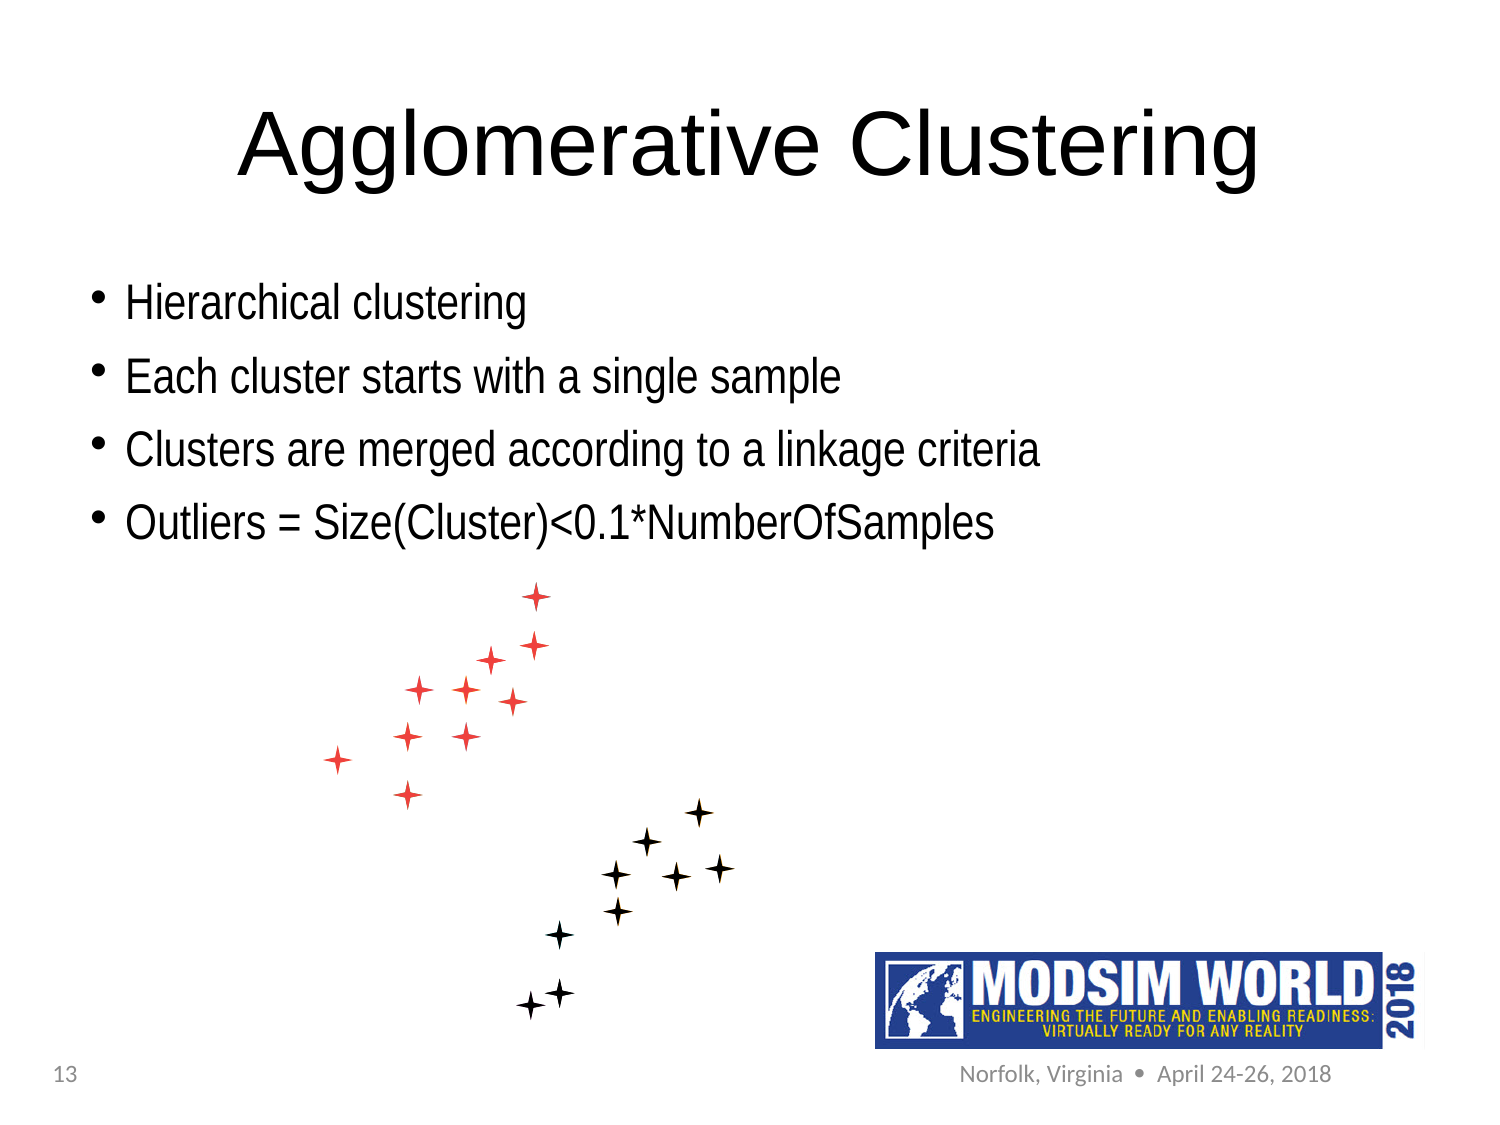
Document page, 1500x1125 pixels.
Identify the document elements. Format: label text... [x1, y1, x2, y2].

text_box [544, 920, 575, 950]
text_box Norfolk, Virginia  April 24-26, 2018 [873, 1042, 1425, 1103]
text_box [601, 860, 632, 890]
text_box [705, 854, 735, 884]
text_box [661, 861, 692, 892]
text_box [516, 990, 546, 1021]
text_box [519, 631, 550, 661]
text_box [393, 780, 423, 810]
text_box <number> [37, 1042, 388, 1103]
text_box [451, 675, 481, 705]
text_box [498, 687, 528, 717]
text_box [476, 645, 506, 676]
text_box [393, 722, 423, 752]
text_box [521, 582, 551, 612]
text_box [451, 722, 481, 752]
text_box Agglomerative Clustering [74, 45, 1425, 233]
text_box [323, 745, 353, 775]
text_box [603, 896, 634, 927]
text_box [632, 827, 663, 857]
picture [875, 1005, 1425, 1042]
text_box Hierarchical clustering Each cluster starts with a single sample Clusters are merged according to a linkage criteria Outliers = Size(Cluster)<0.1*NumberOfSamples [74, 262, 1425, 1005]
text_box [544, 978, 575, 1008]
text_box [404, 675, 435, 705]
text_box [684, 798, 715, 828]
